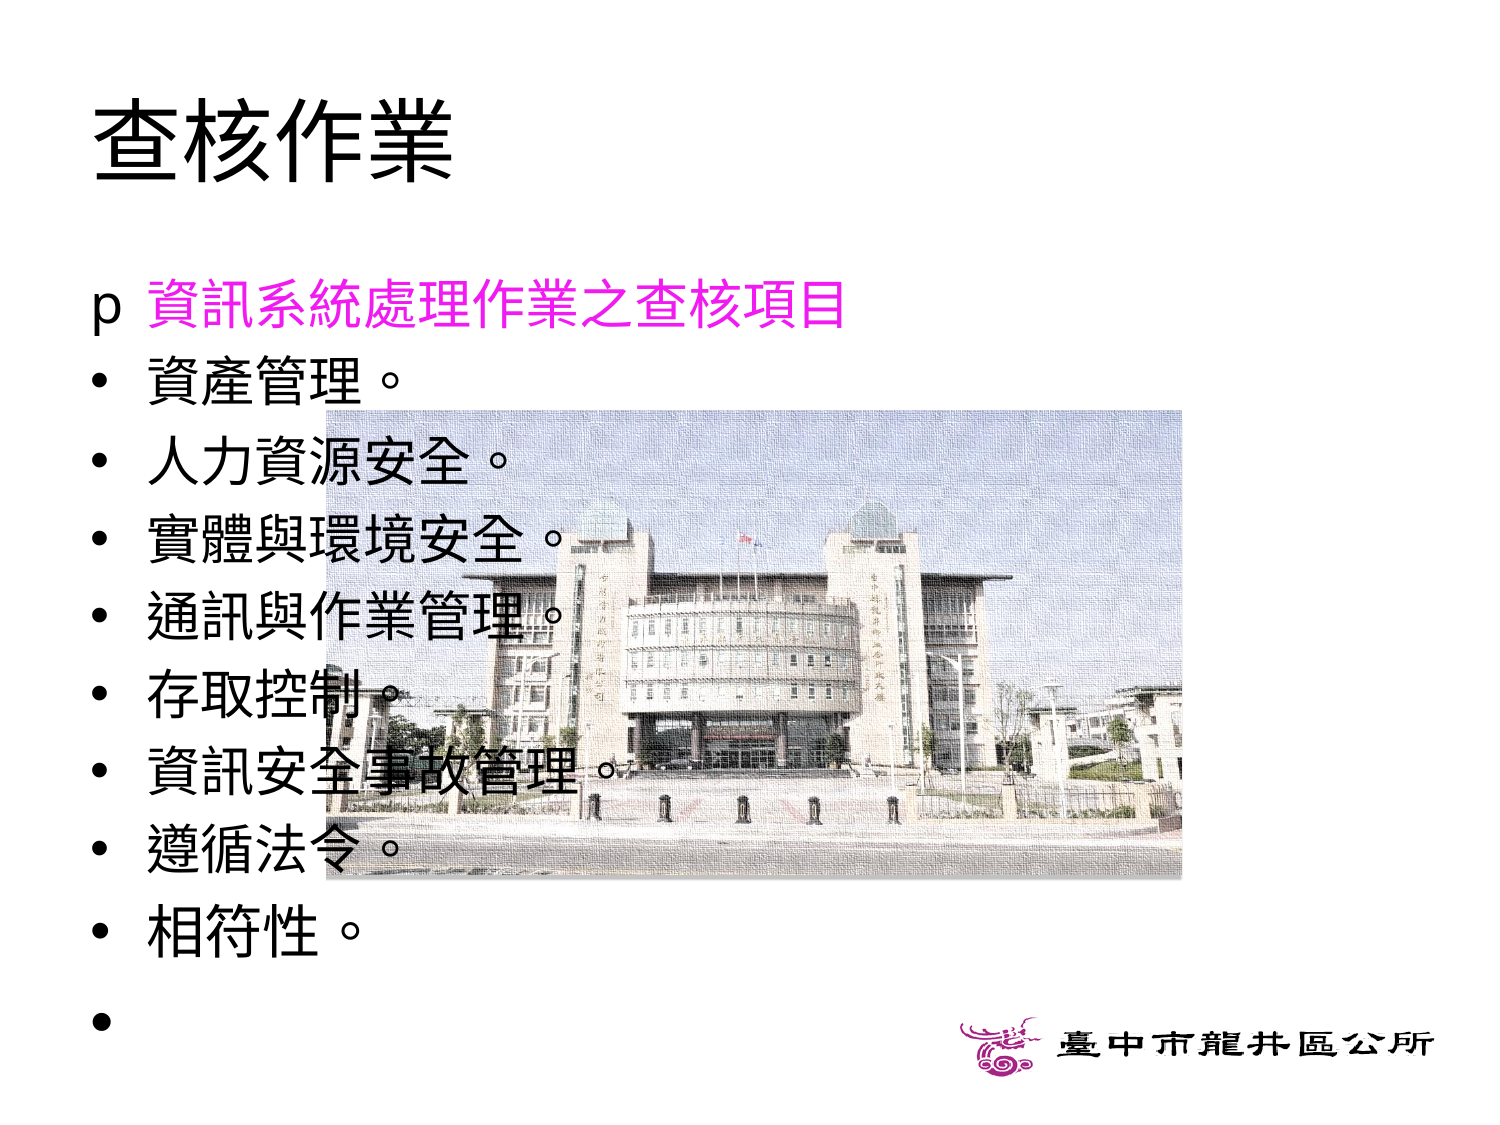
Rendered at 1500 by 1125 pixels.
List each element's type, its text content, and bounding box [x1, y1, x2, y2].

title 查核作業 [75, 45, 1426, 233]
list 資訊系統處理作業之查核項目 資產管理。 人力資源安全。 實體與環境安全。 通訊與作業管理。 存取控制。 資訊安全事故管理。 遵循法令。 相符性。 [75, 262, 1426, 1005]
